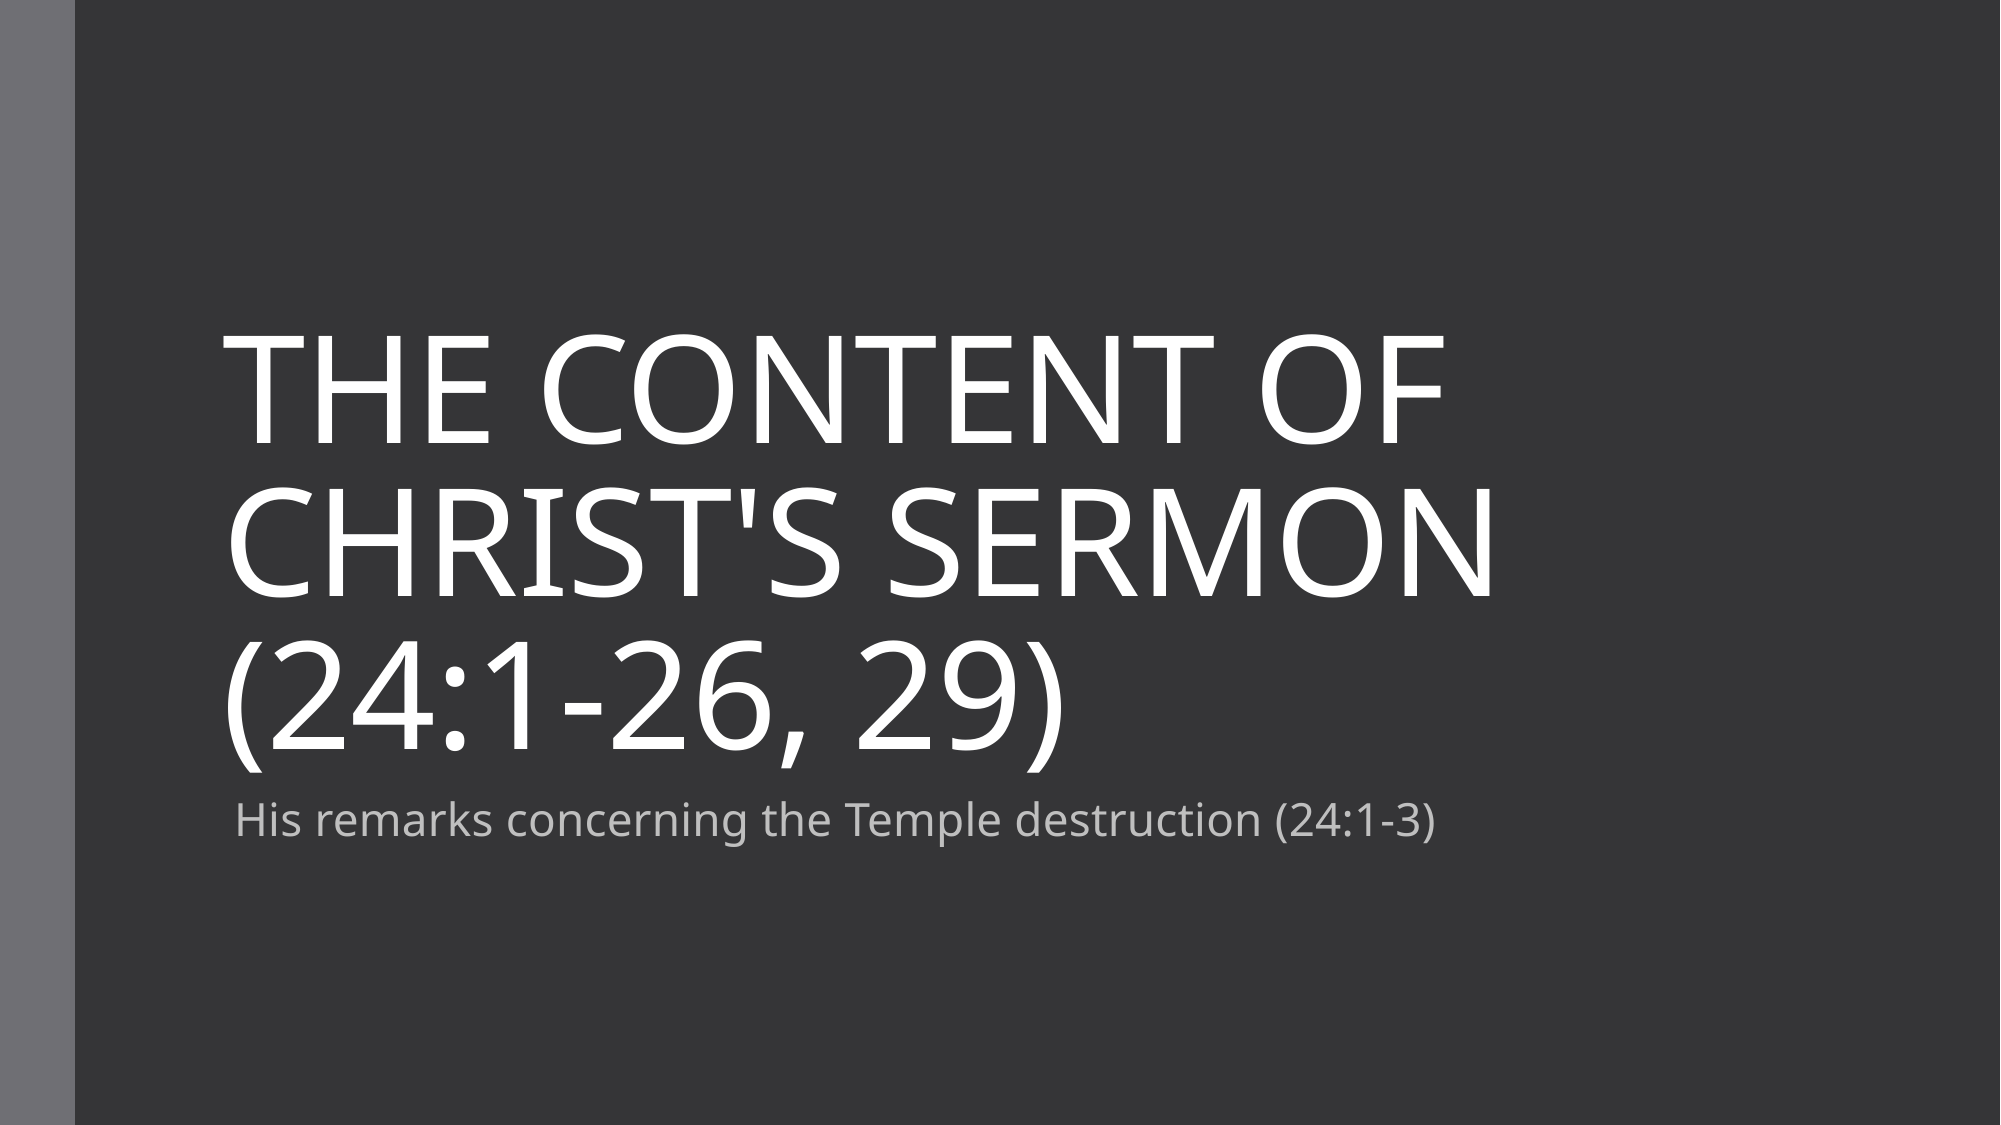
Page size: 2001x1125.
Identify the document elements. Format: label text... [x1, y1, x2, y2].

title THE CONTENT OF CHRIST'S SERMON (24:1-26, 29) [206, 124, 1752, 787]
subtitle His remarks concerning the Temple destruction (24:1-3) [206, 787, 1752, 1066]
